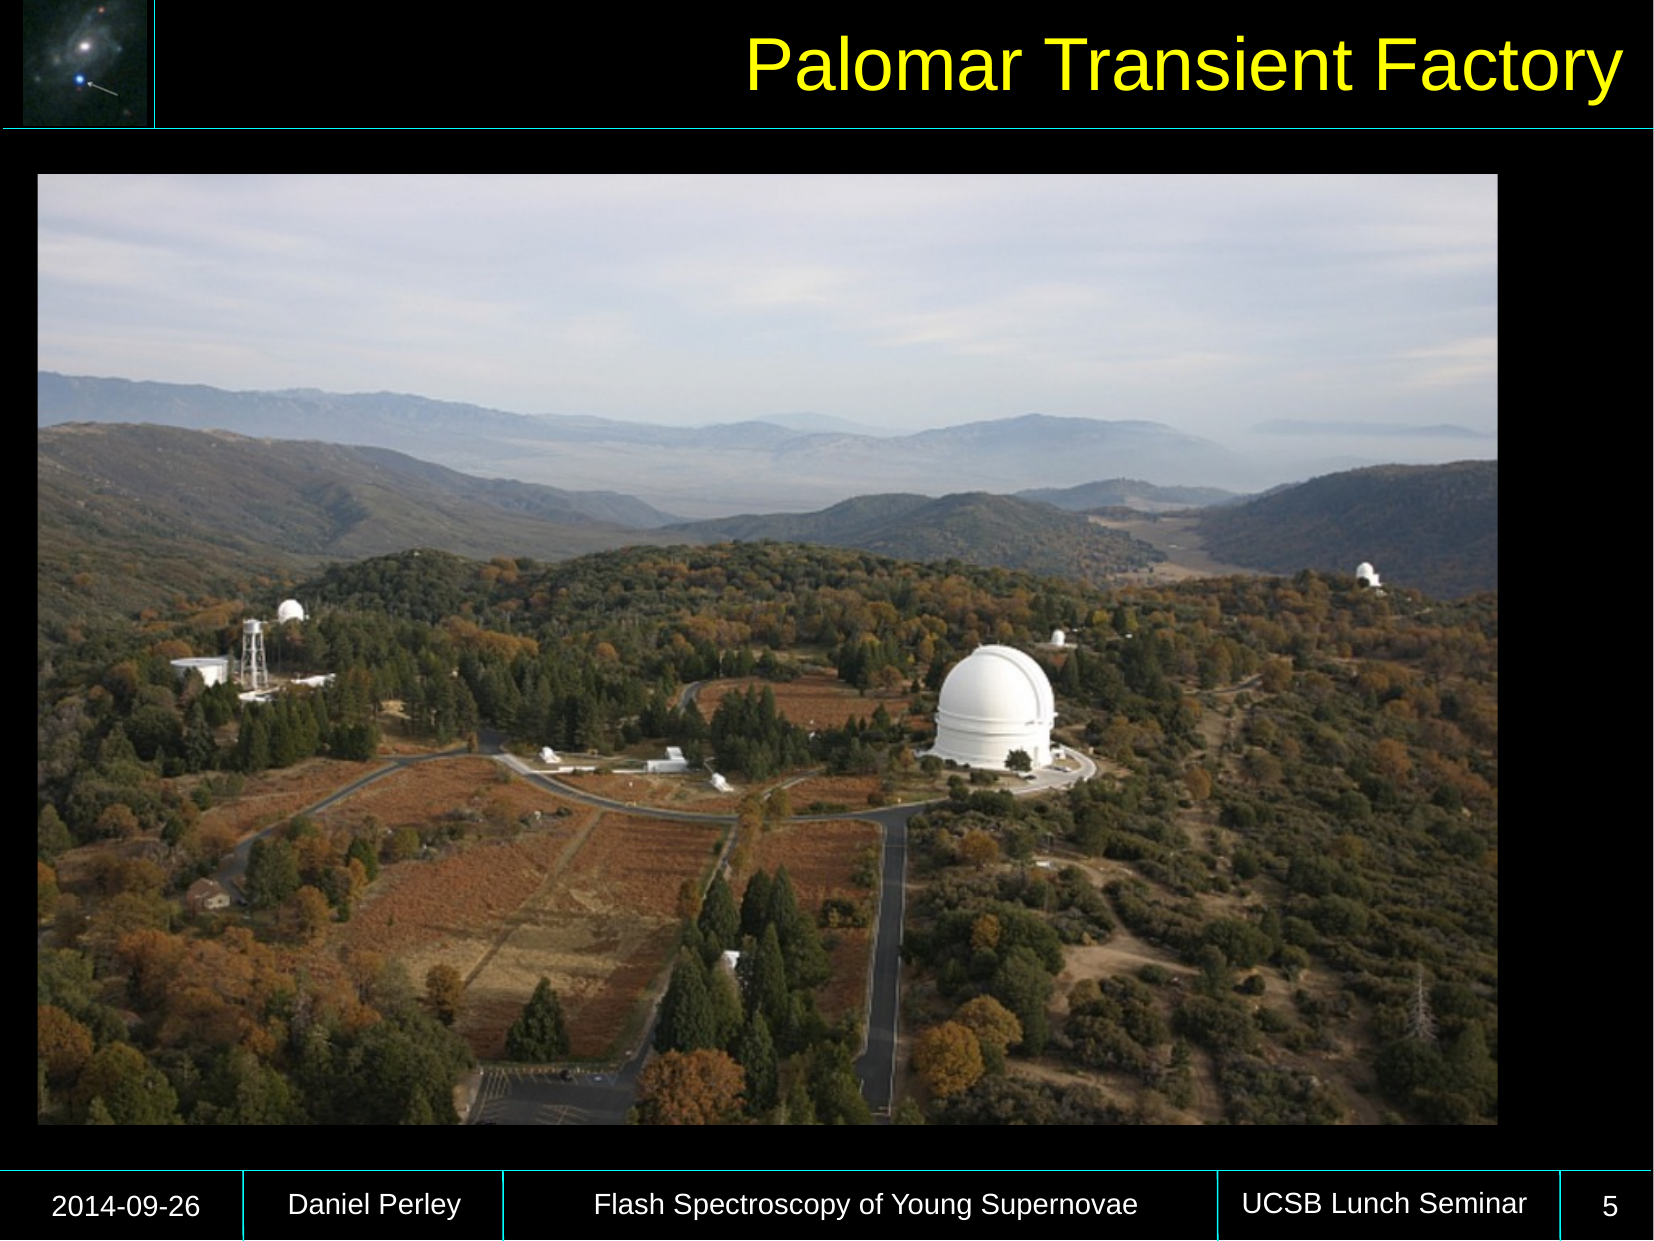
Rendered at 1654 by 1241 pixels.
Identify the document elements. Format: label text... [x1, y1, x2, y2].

picture [23, 0, 147, 126]
picture [37, 174, 1498, 1125]
title Palomar Transient Factory [187, 21, 1624, 108]
